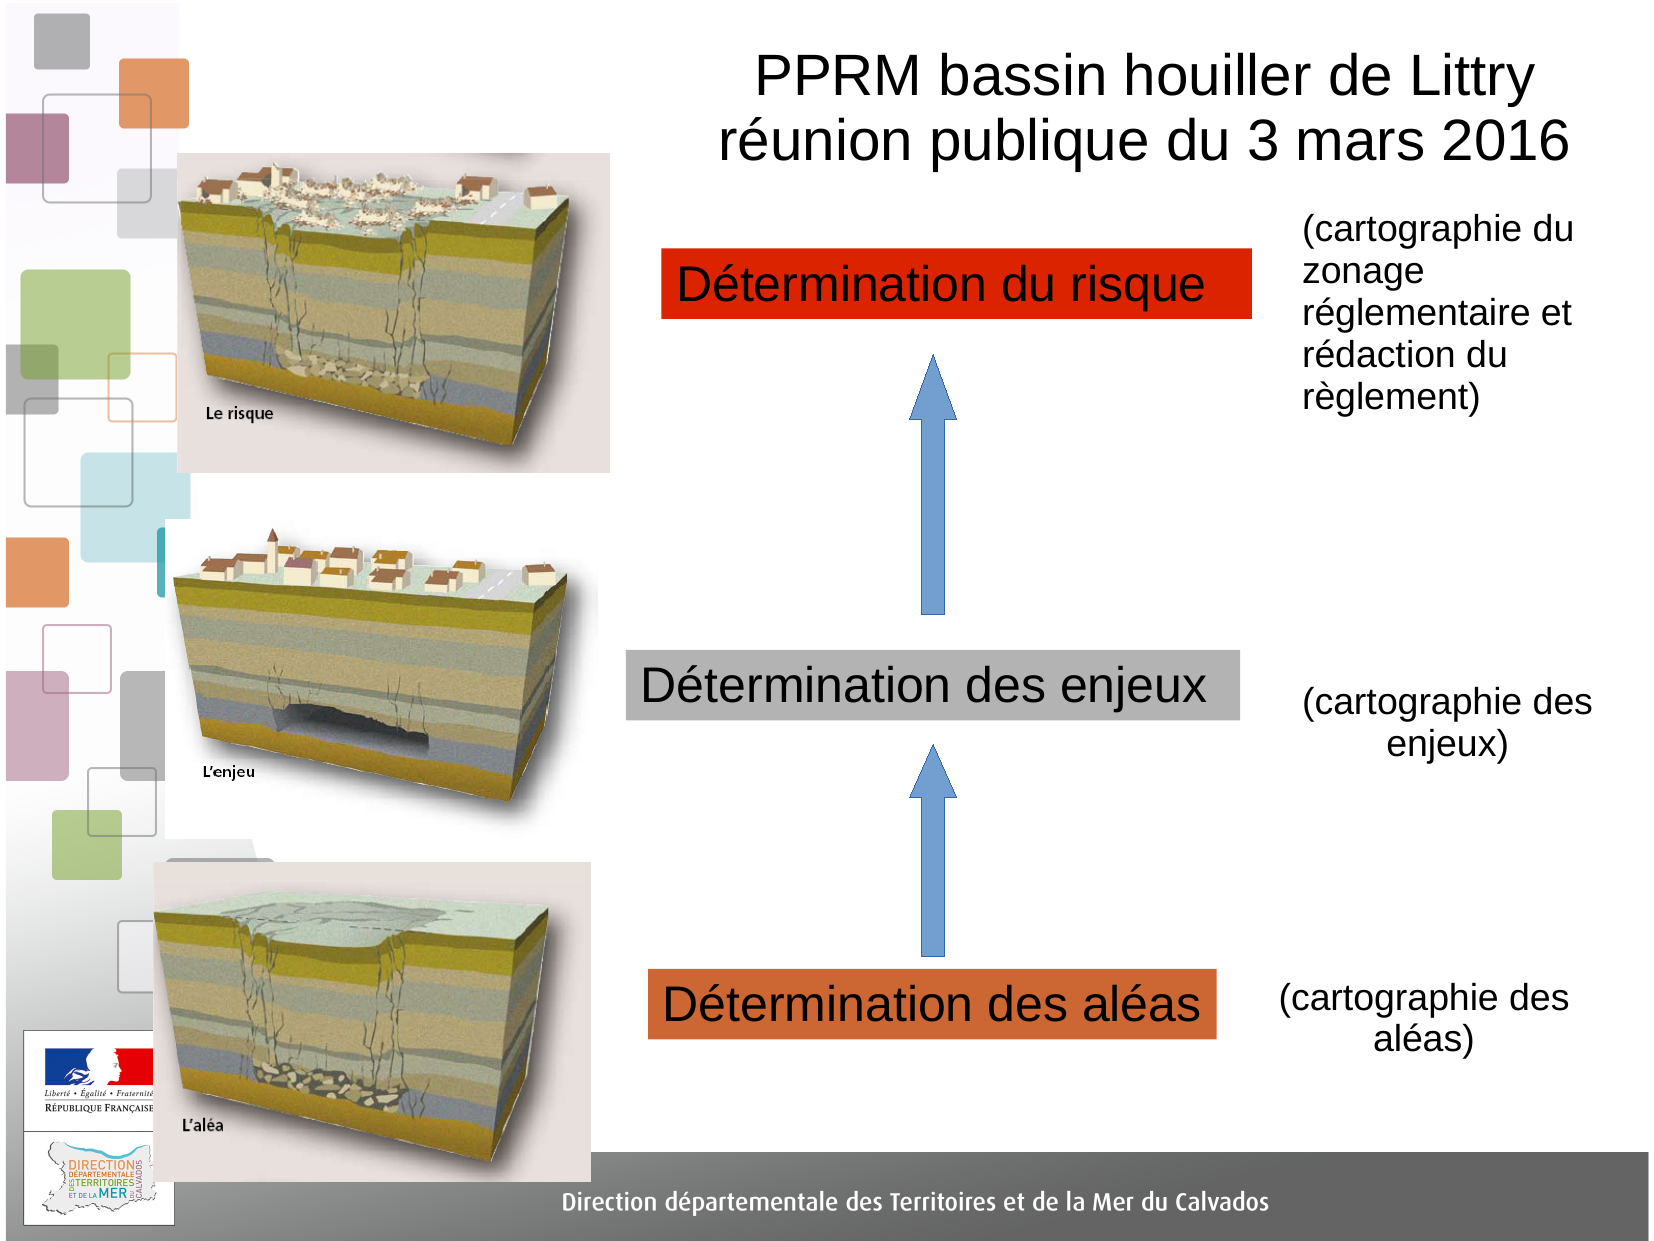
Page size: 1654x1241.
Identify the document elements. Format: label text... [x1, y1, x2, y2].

text_box Détermination des aléas [648, 968, 1217, 1040]
text_box [909, 744, 957, 957]
text_box Détermination des enjeux [625, 649, 1241, 721]
text_box (cartographie des enjeux) [1287, 673, 1609, 773]
text_box (cartographie du zonage réglementaire et rédaction du règlement) [1287, 200, 1595, 426]
title PPRM bassin houiller de Littry réunion publique du 3 mars 2016 [661, 43, 1630, 173]
text_box Détermination du risque [661, 248, 1252, 319]
text_box [909, 354, 957, 615]
picture [5, 3, 1654, 1241]
text_box (cartographie des aléas) [1263, 968, 1595, 1068]
